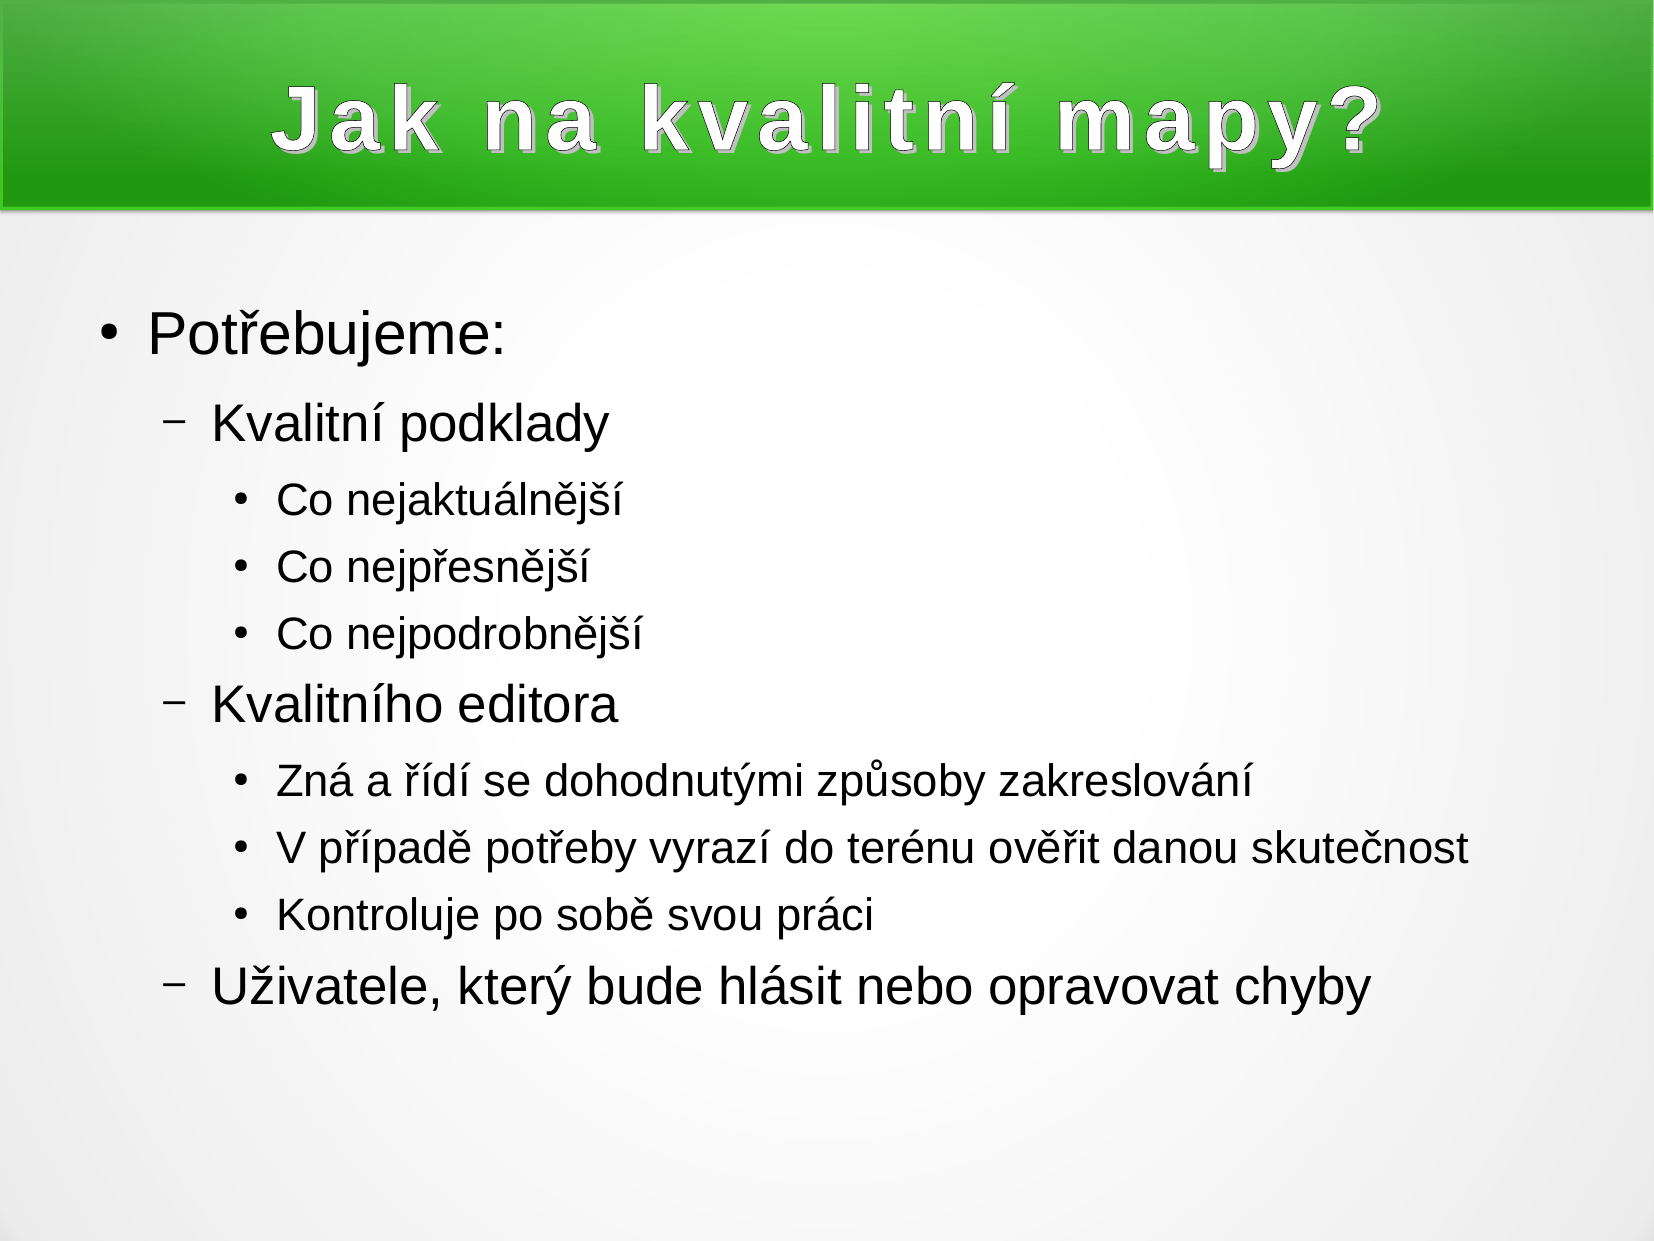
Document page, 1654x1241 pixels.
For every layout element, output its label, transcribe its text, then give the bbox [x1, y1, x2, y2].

list Potřebujeme: Kvalitní podklady Co nejaktuálnější Co nejpřesnější Co nejpodrobnější Kvalitního editora Zná a řídí se dohodnutými způsoby zakreslování V případě potřeby vyrazí do terénu ověřit danou skutečnost Kontroluje po sobě svou práci Uživatele, který bude hlásit nebo opravovat chyby [82, 299, 1571, 1019]
title Jak na kvalitní mapy? [82, 47, 1571, 189]
